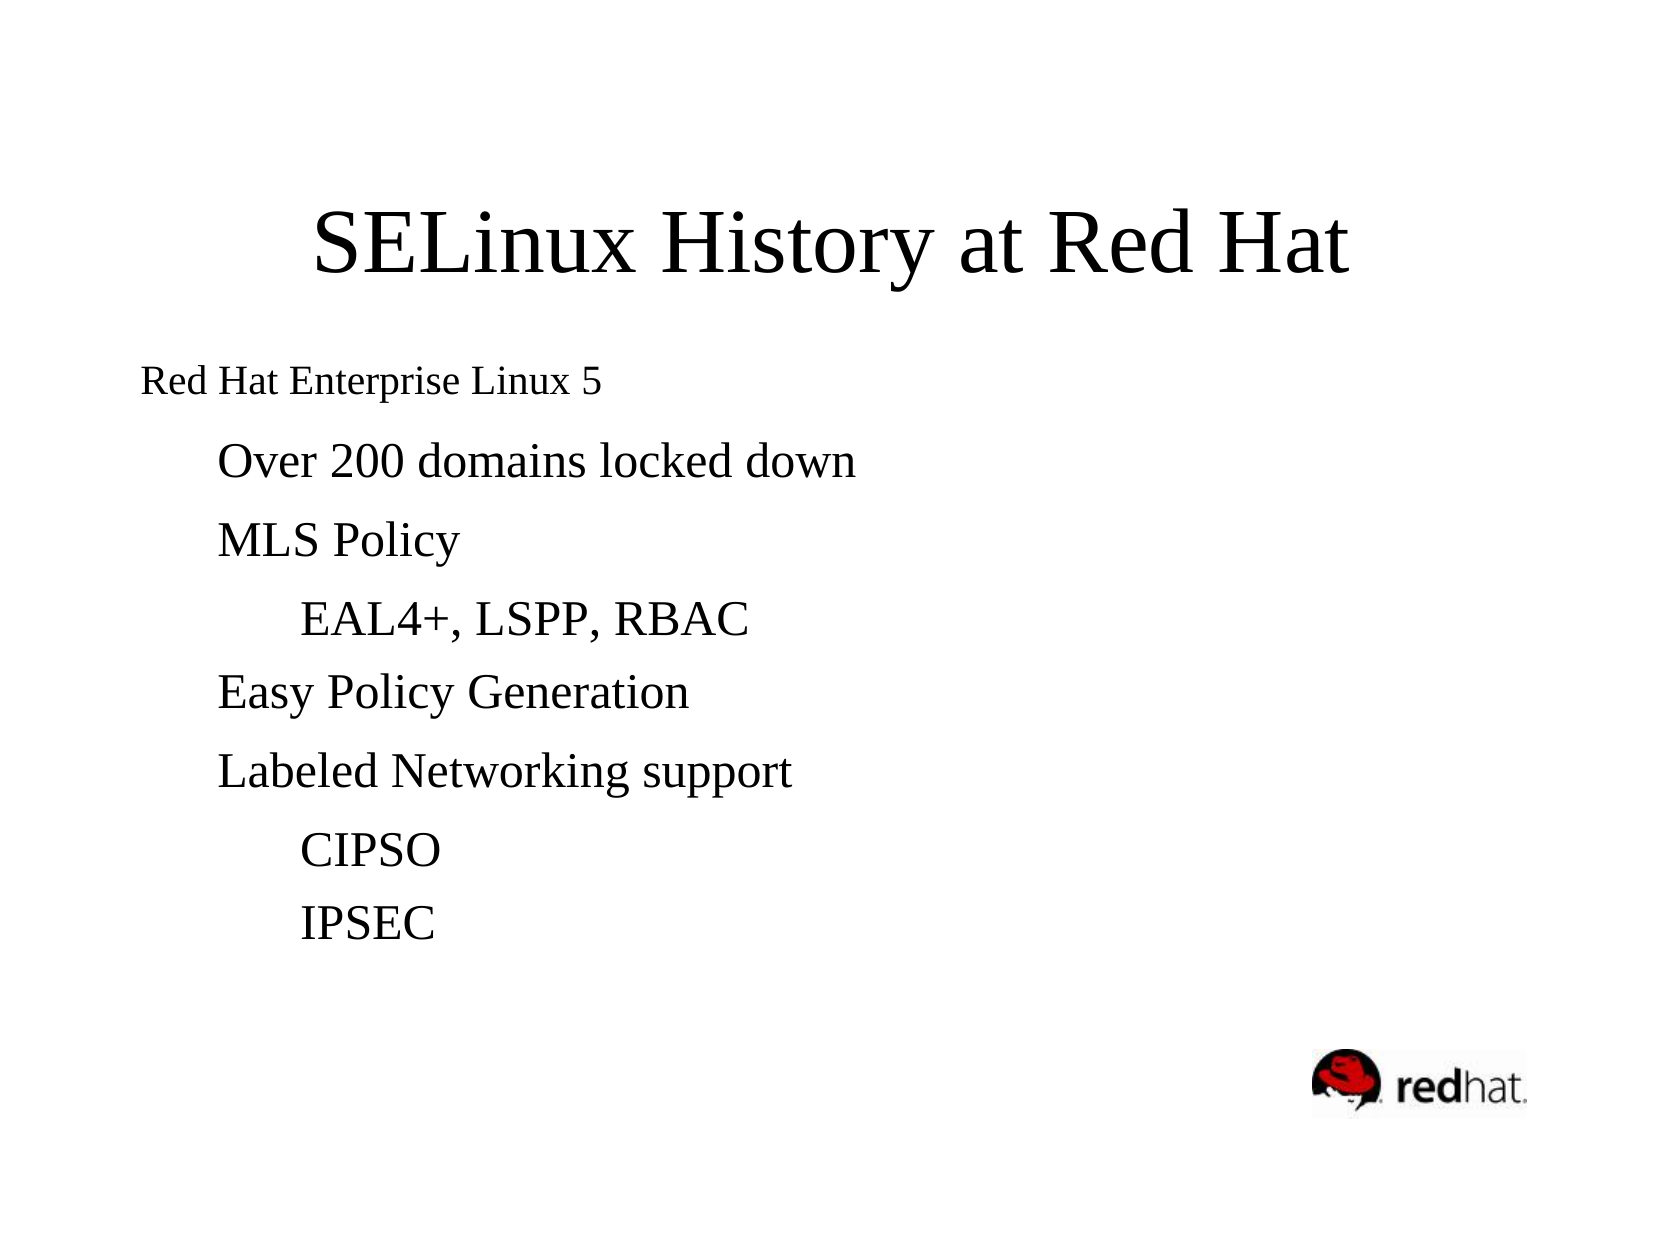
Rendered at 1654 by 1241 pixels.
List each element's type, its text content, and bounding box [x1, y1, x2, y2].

list Red Hat Enterprise Linux 5 Over 200 domains locked down MLS Policy EAL4+, LSPP, RBAC Easy Policy Generation Labeled Networking support CIPSO IPSEC [122, 357, 1535, 1135]
title SELinux History at Red Hat [125, 190, 1538, 293]
